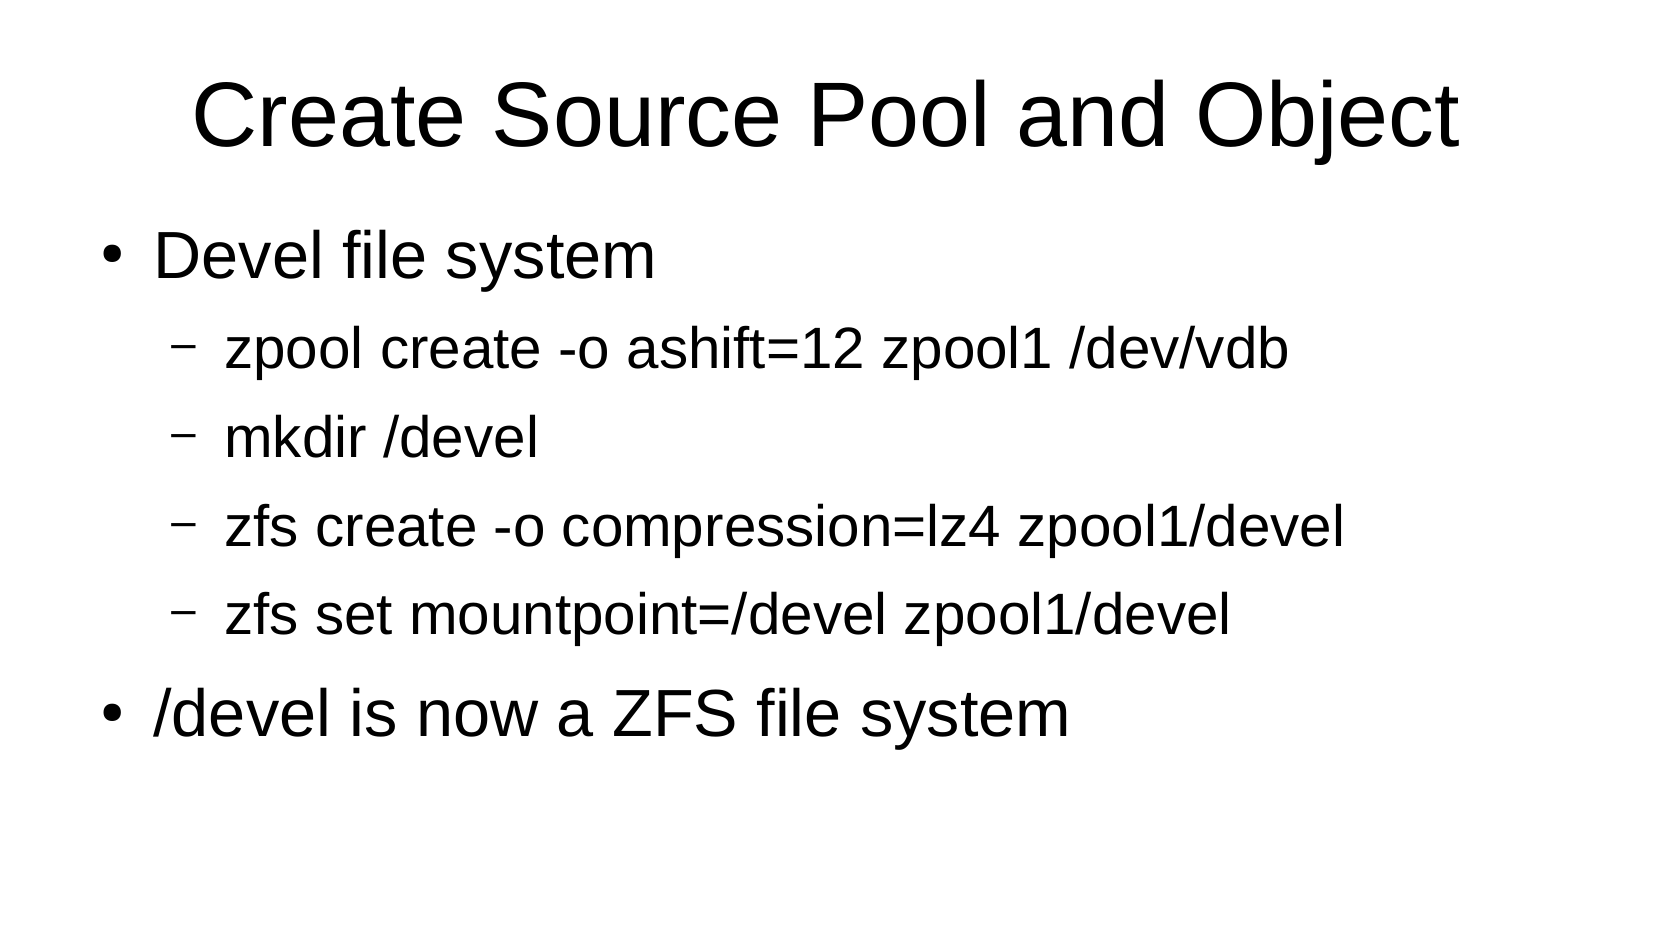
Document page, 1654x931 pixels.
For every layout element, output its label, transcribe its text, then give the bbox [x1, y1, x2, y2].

title Create Source Pool and Object [82, 37, 1571, 193]
list Devel file system zpool create -o ashift=12 zpool1 /dev/vdb mkdir /devel zfs create -o compression=lz4 zpool1/devel zfs set mountpoint=/devel zpool1/devel /devel is now a ZFS file system [82, 217, 1571, 758]
